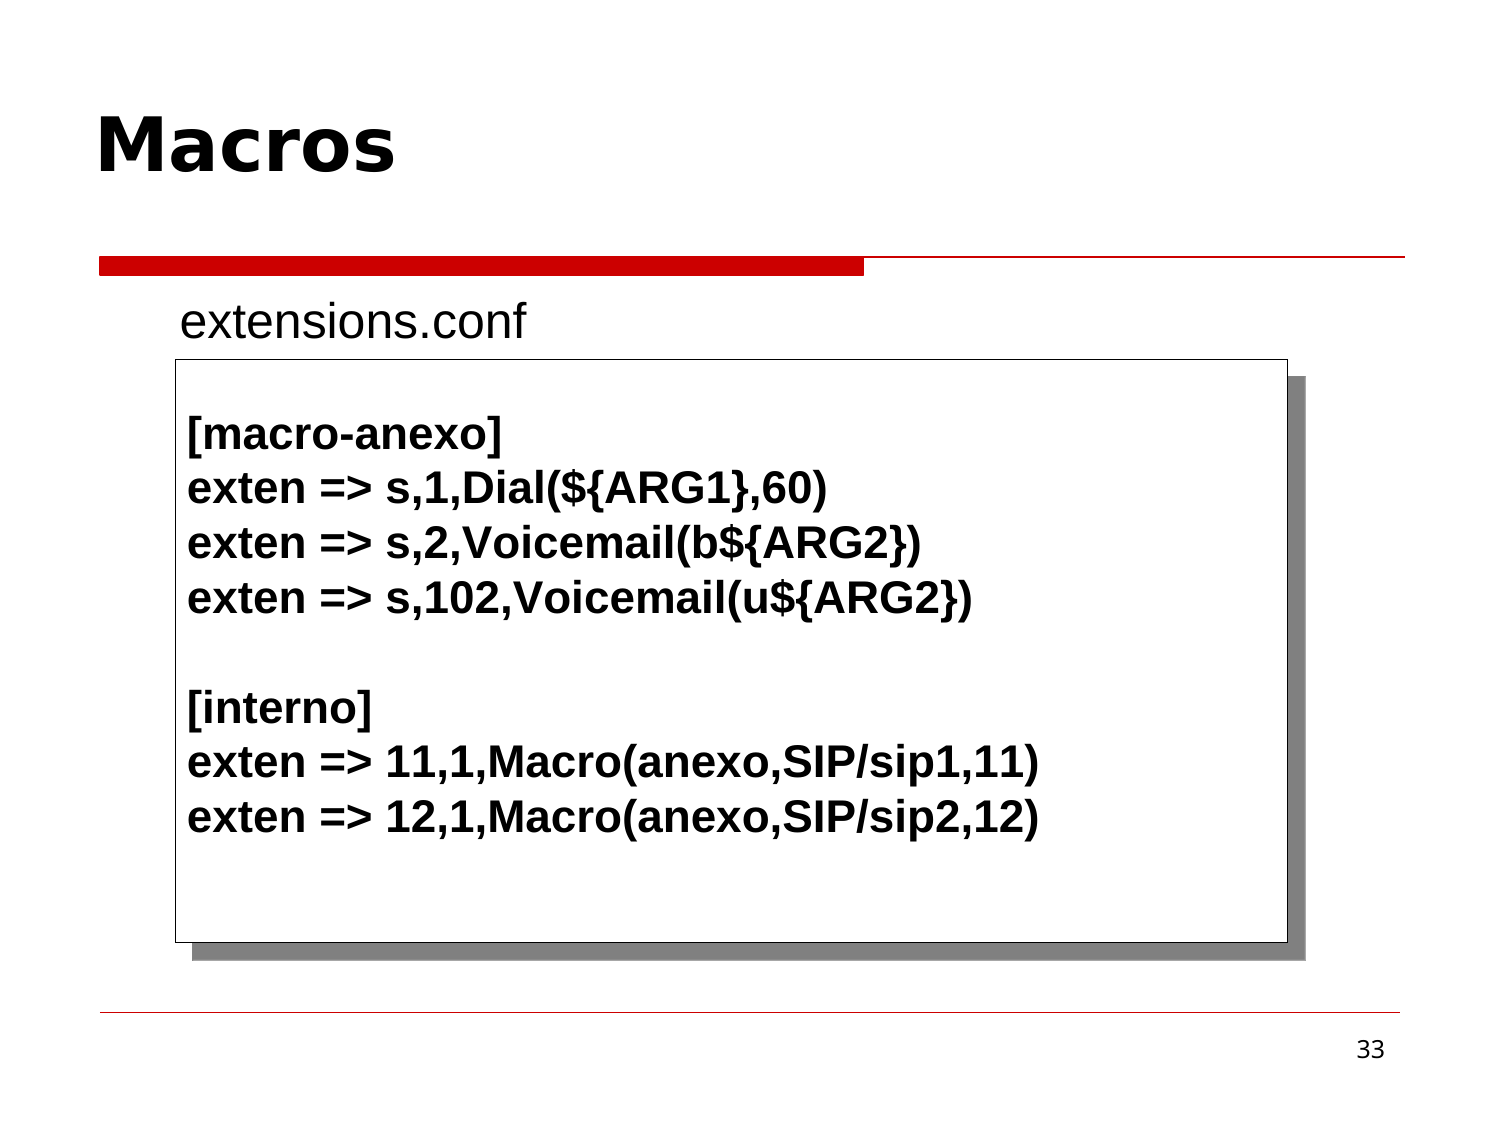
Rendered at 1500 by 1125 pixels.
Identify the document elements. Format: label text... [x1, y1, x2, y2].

text_box [macro-anexo] exten => s,1,Dial(${ARG1},60) exten => s,2,Voicemail(b${ARG2}) exten => s,102,Voicemail(u${ARG2}) [interno] exten => 11,1,Macro(anexo,SIP/sip1,11) exten => 12,1,Macro(anexo,SIP/sip2,12) [175, 359, 1288, 943]
title Macros [94, 42, 1407, 250]
text_box extensions.conf [179, 289, 527, 346]
